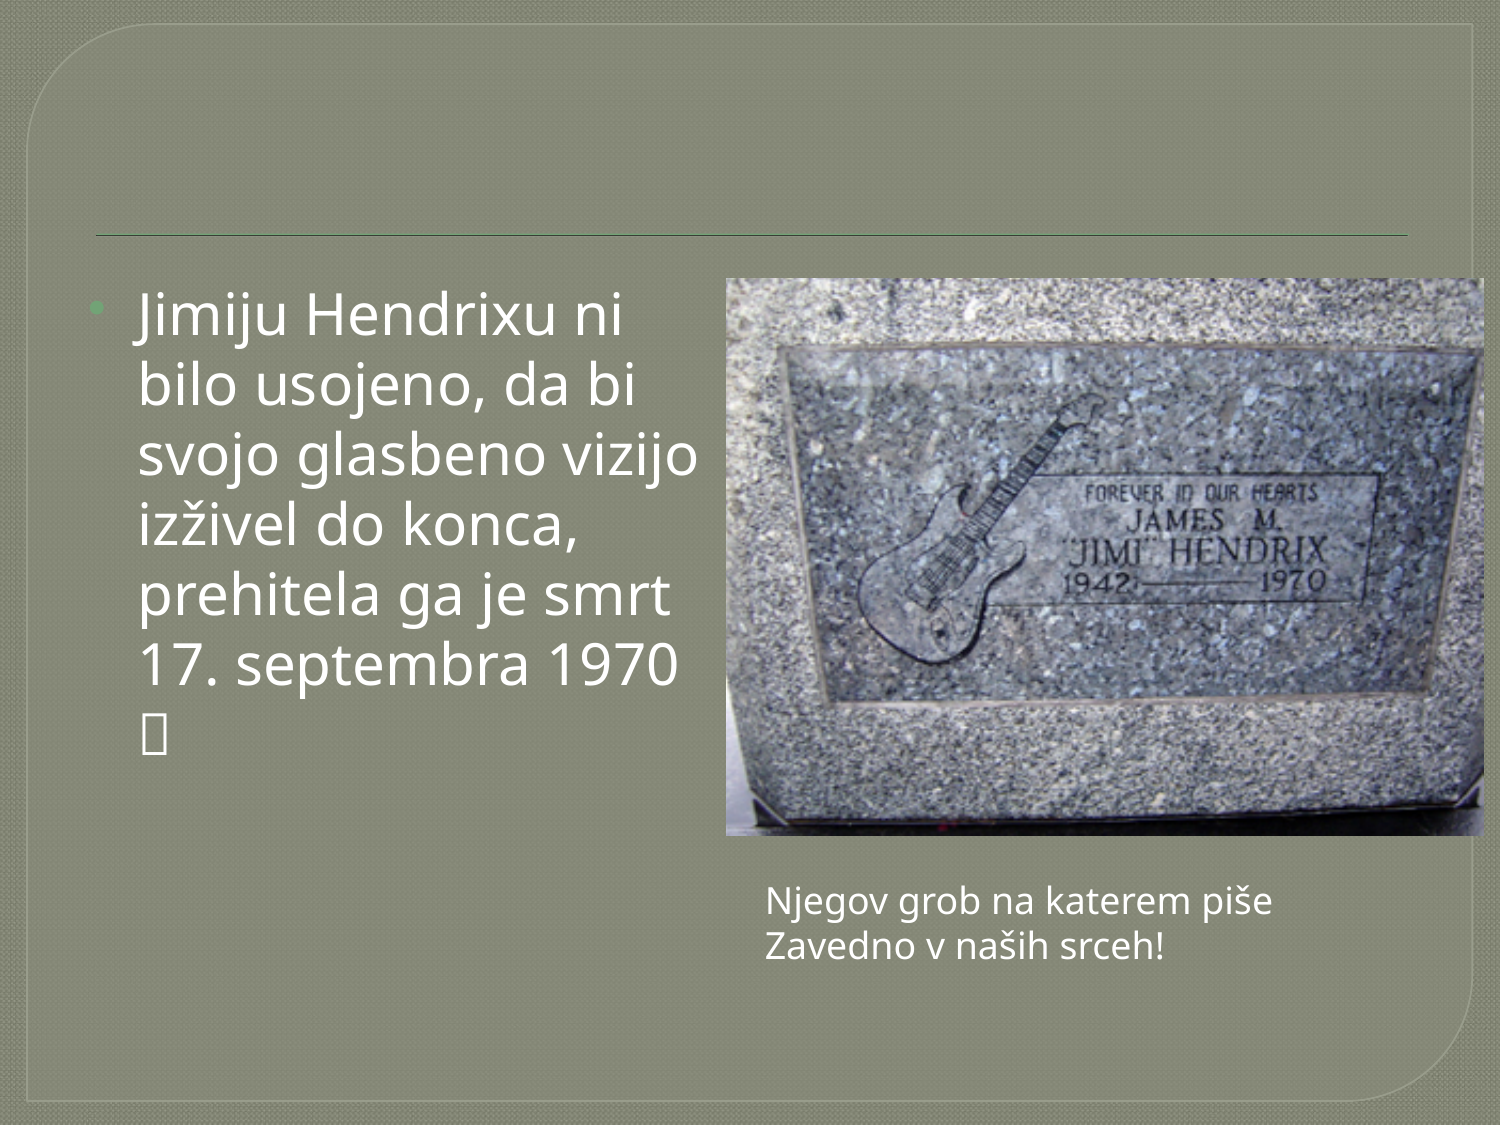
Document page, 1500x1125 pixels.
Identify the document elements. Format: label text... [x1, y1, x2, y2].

picture [0, 0, 1500, 1125]
list Jimiju Hendrixu ni bilo usojeno, da bi svojo glasbeno vizijo izživel do konca, prehitela ga je smrt 17. septembra 1970  [75, 270, 738, 1013]
text_box Njegov grob na katerem piše Zavedno v naših srceh! [750, 869, 1424, 975]
